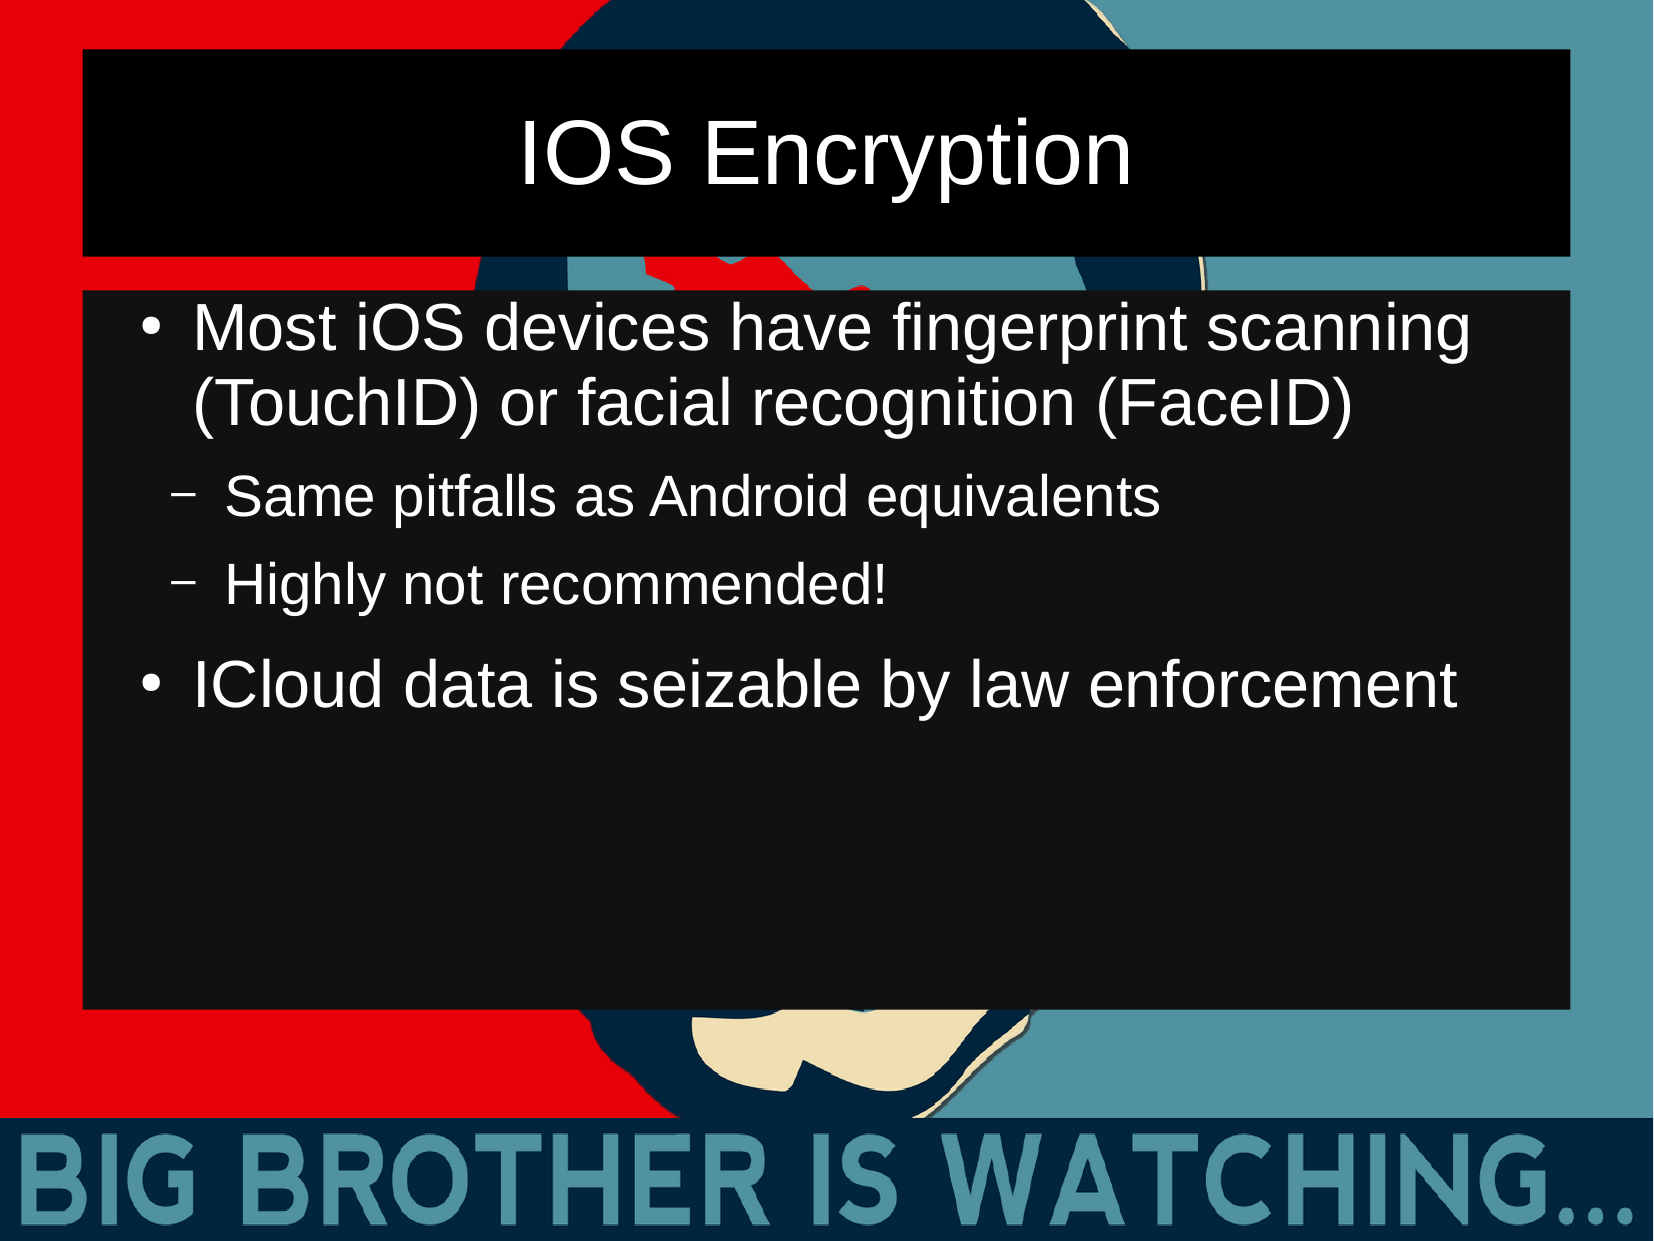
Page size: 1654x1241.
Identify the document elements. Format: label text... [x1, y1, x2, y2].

picture [0, 0, 1654, 1241]
list Most iOS devices have fingerprint scanning (TouchID) or facial recognition (FaceID) Same pitfalls as Android equivalents Highly not recommended! ICloud data is seizable by law enforcement [82, 290, 1571, 1010]
title IOS Encryption [82, 49, 1571, 257]
